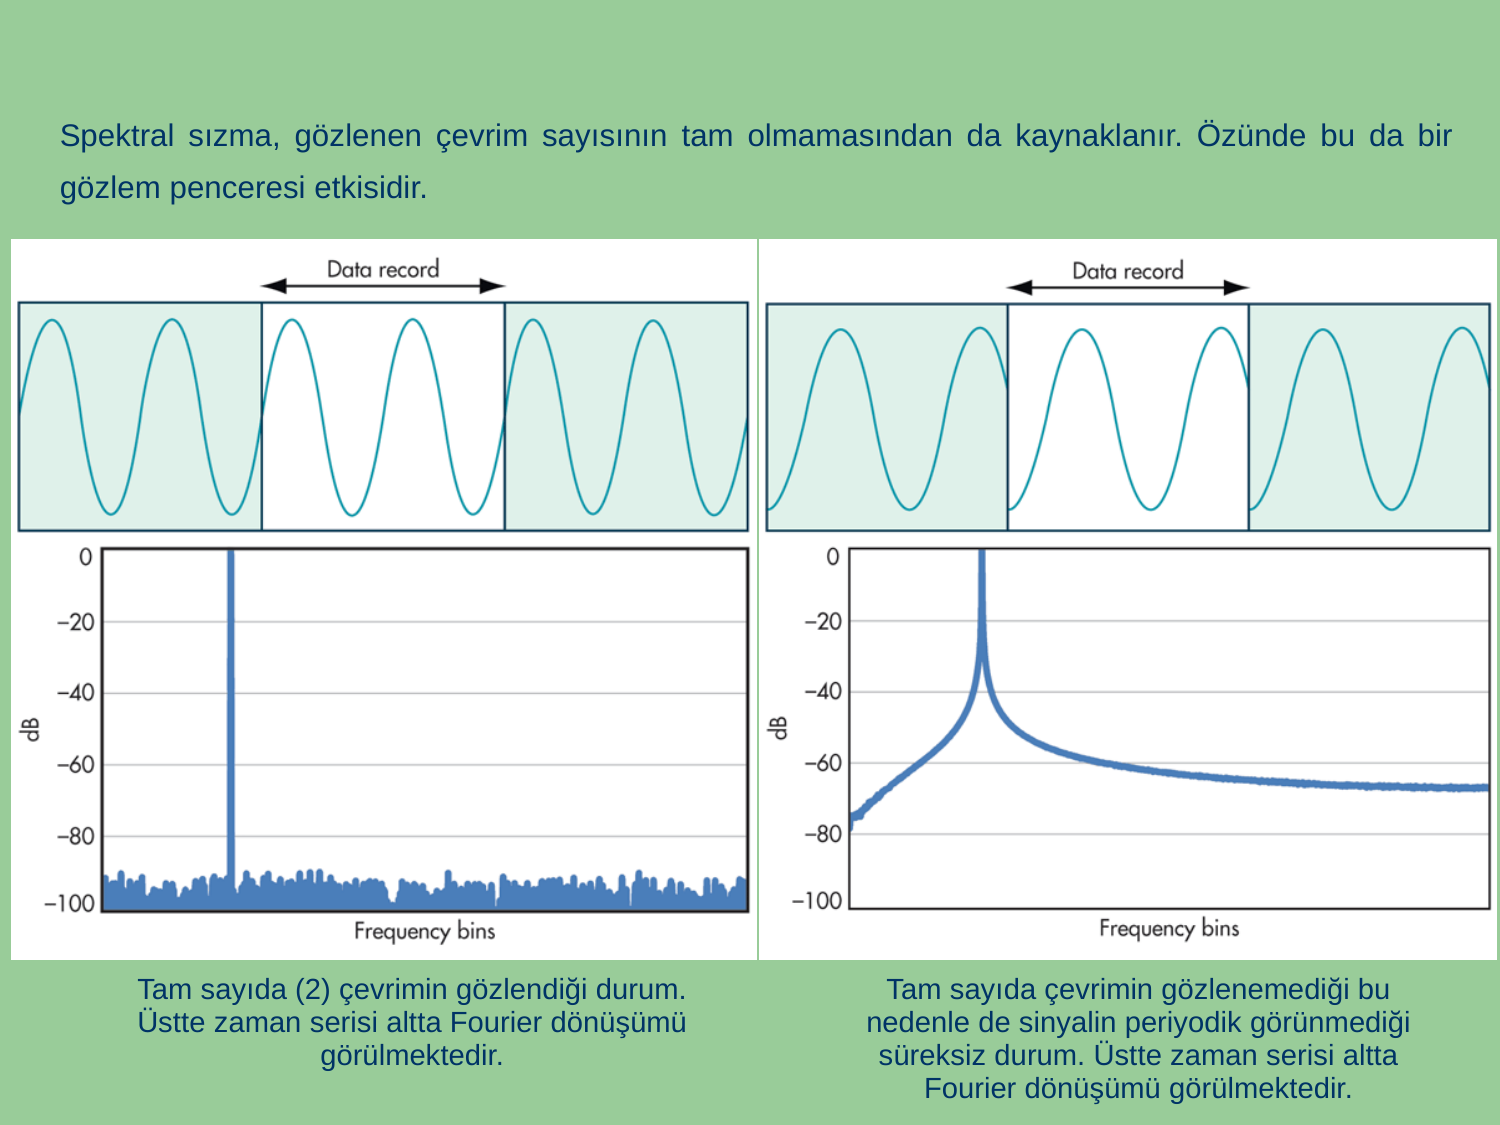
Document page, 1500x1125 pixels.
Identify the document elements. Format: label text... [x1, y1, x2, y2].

picture [11, 239, 757, 961]
text_box Spektral sızma, gözlenen çevrim sayısının tam olmamasından da kaynaklanır. Özünde bu da bir gözlem penceresi etkisidir. [45, 93, 1471, 213]
text_box Tam sayıda (2) çevrimin gözlendiği durum. Üstte zaman serisi altta Fourier dönüşümü görülmektedir. [90, 965, 736, 1080]
text_box Tam sayıda çevrimin gözlenemediği bu nedenle de sinyalin periyodik görünmediği süreksiz durum. Üstte zaman serisi altta Fourier dönüşümü görülmektedir. [816, 965, 1462, 1112]
picture [759, 239, 1497, 961]
